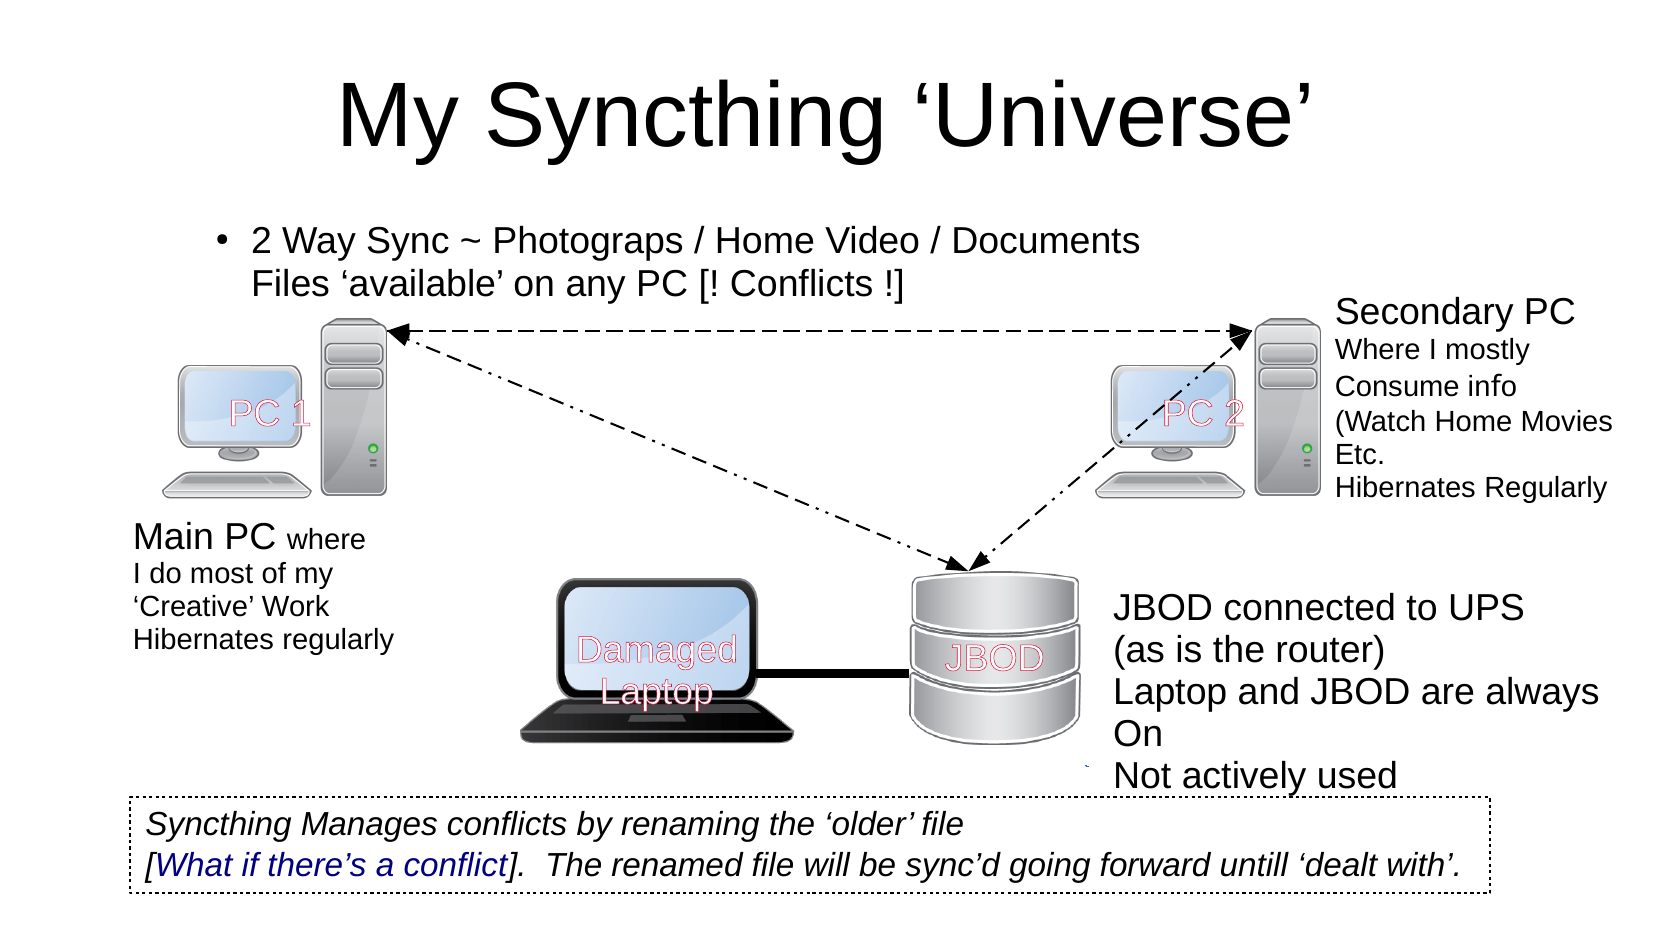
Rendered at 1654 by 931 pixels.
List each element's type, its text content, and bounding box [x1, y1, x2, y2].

picture [909, 571, 1081, 745]
title My Syncthing ‘Universe’ [82, 37, 1571, 193]
text_box JBOD connected to UPS (as is the router) Laptop and JBOD are always On Not actively used [1098, 578, 1615, 804]
text_box Syncthing Manages conflicts by renaming the ‘older’ file [What if there’s a conflict]. The renamed file will be sync’d going forward untill ‘dealt with’. [129, 797, 1491, 893]
picture [507, 566, 806, 774]
picture [153, 318, 387, 507]
picture [1086, 318, 1320, 507]
text_box Secondary PC Where I mostly Consume info (Watch Home Movies Etc. Hibernates Regularly [1320, 283, 1642, 509]
text_box 2 Way Sync ~ Photograps / Home Video / Documents Files ‘available’ on any PC [! Conflicts !] [200, 212, 1156, 312]
text_box Main PC where I do most of my ‘Creative’ Work Hibernates regularly [118, 507, 410, 664]
